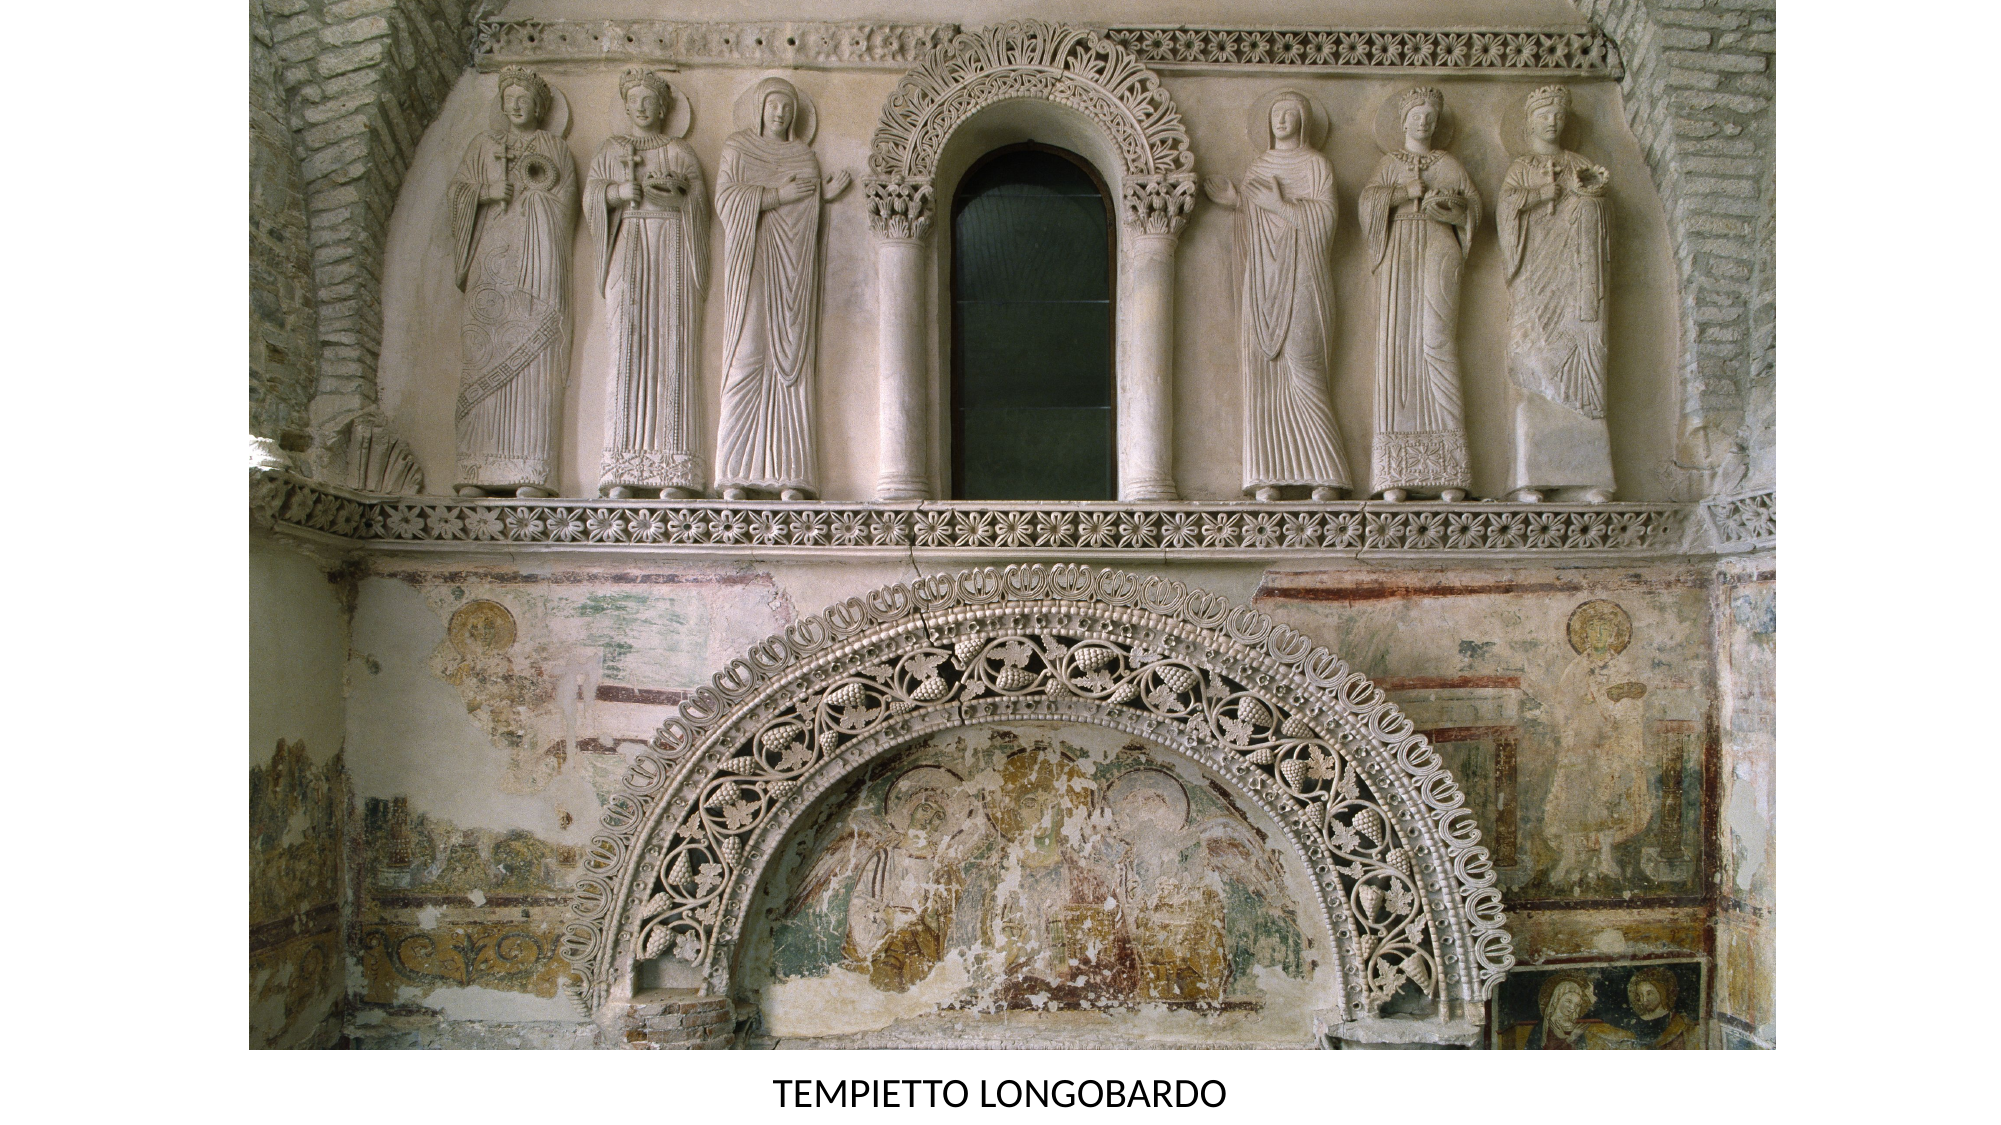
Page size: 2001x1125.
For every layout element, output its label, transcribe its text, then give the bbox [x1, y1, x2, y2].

picture [249, 0, 1776, 1051]
subtitle TEMPIETTO LONGOBARDO [249, 1072, 1750, 1125]
